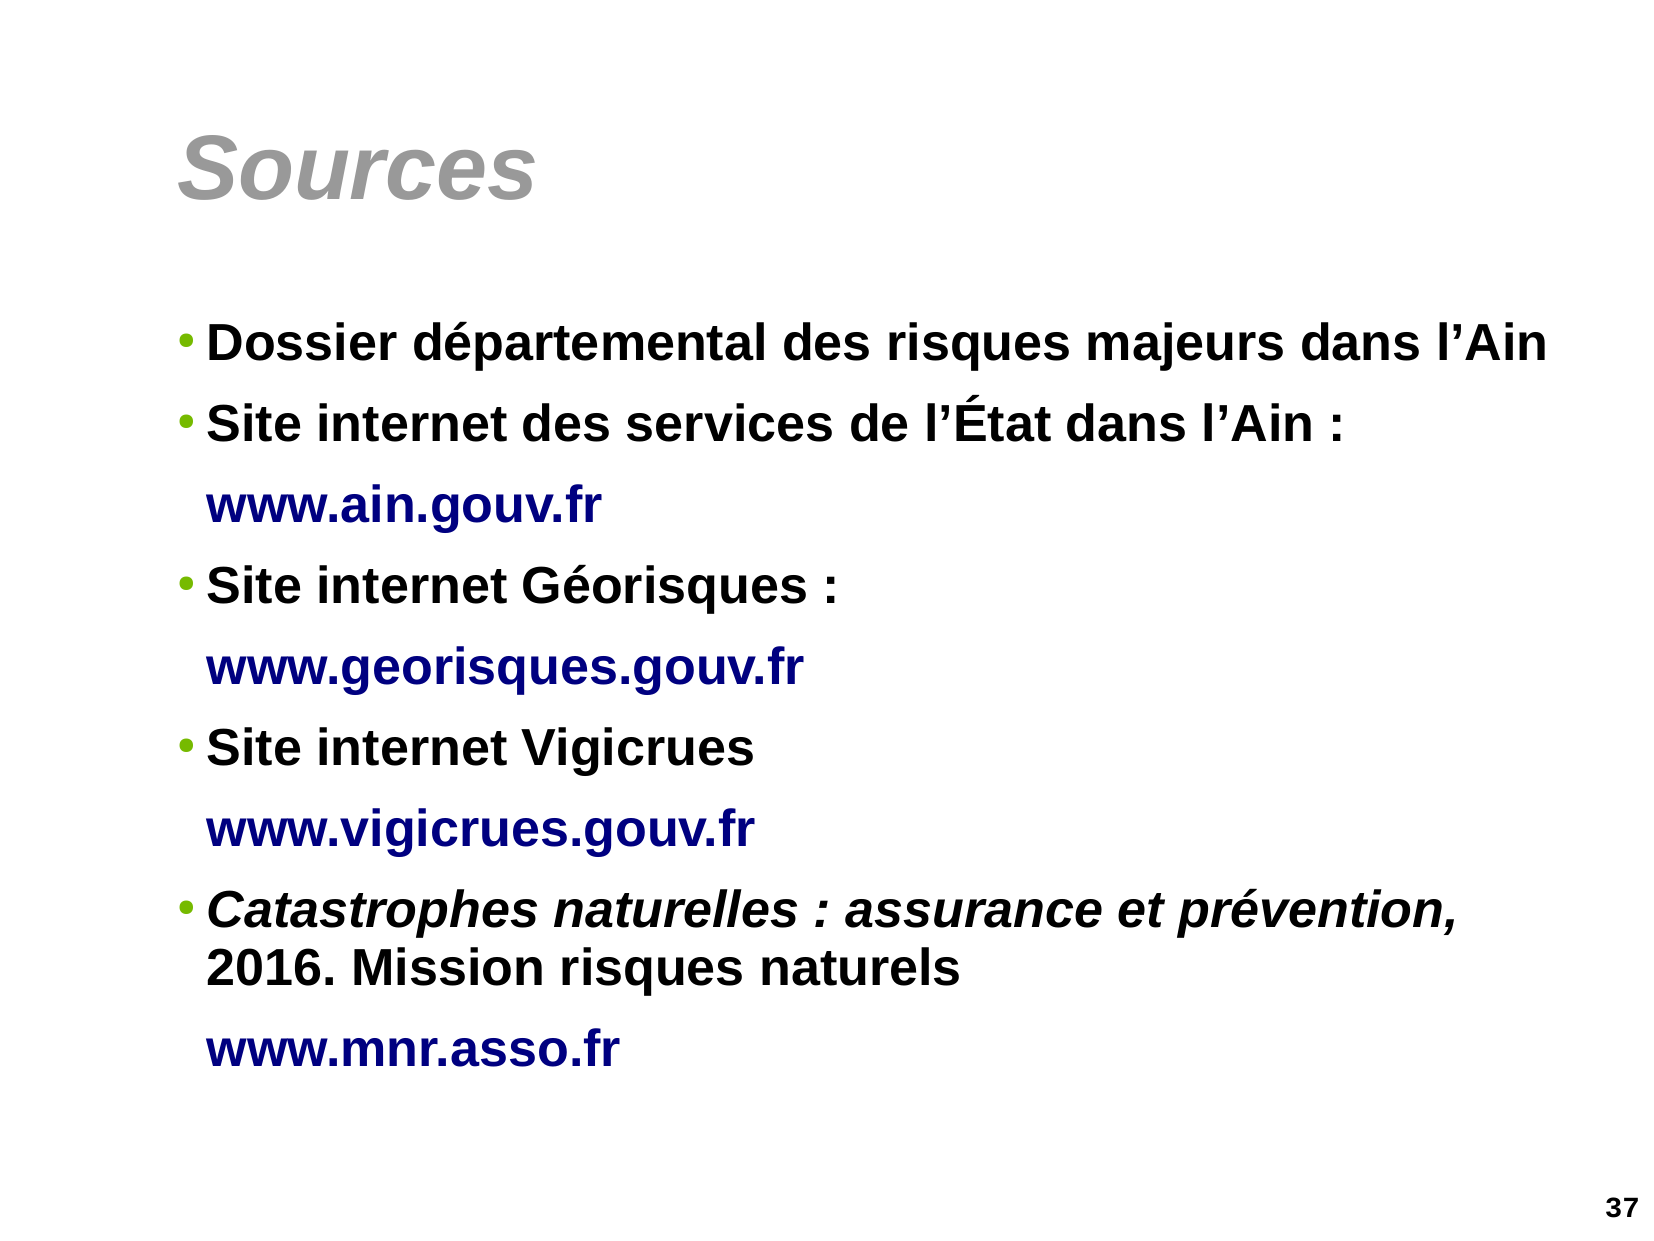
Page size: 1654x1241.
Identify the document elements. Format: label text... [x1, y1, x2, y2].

title Sources [177, 65, 1625, 271]
list Dossier départemental des risques majeurs dans l’Ain Site internet des services de l’État dans l’Ain : www.ain.gouv.fr Site internet Géorisques : www.georisques.gouv.fr Site internet Vigicrues www.vigicrues.gouv.fr Catastrophes naturelles : assurance et prévention, 2016. Mission risques naturels www.mnr.asso.fr [177, 312, 1595, 1172]
